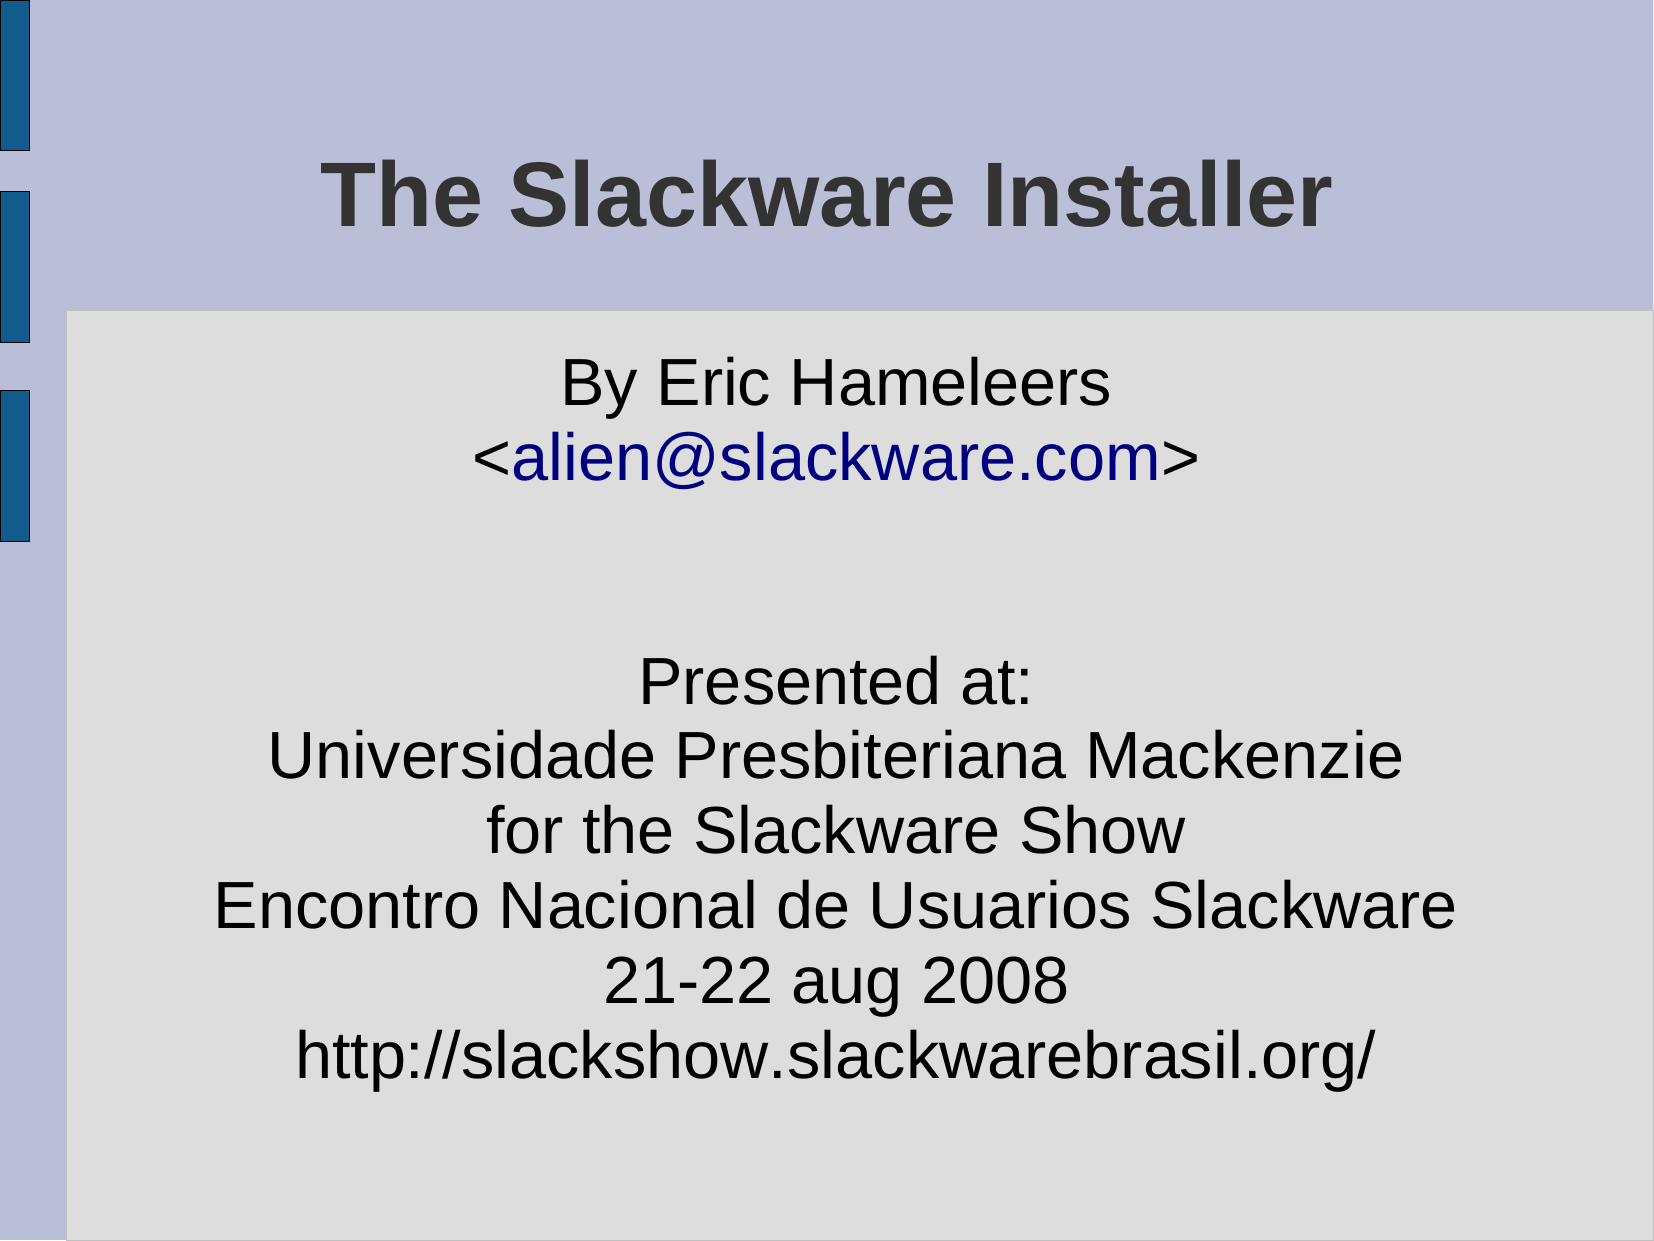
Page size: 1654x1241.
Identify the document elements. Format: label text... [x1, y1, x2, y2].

title The Slackware Installer [121, 91, 1534, 299]
list By Eric Hameleers <alien@slackware.com> Presented at: Universidade Presbiteriana Mackenzie for the Slackware Show Encontro Nacional de Usuarios Slackware 21-22 aug 2008 http://slackshow.slackwarebrasil.org/ [121, 344, 1534, 1201]
